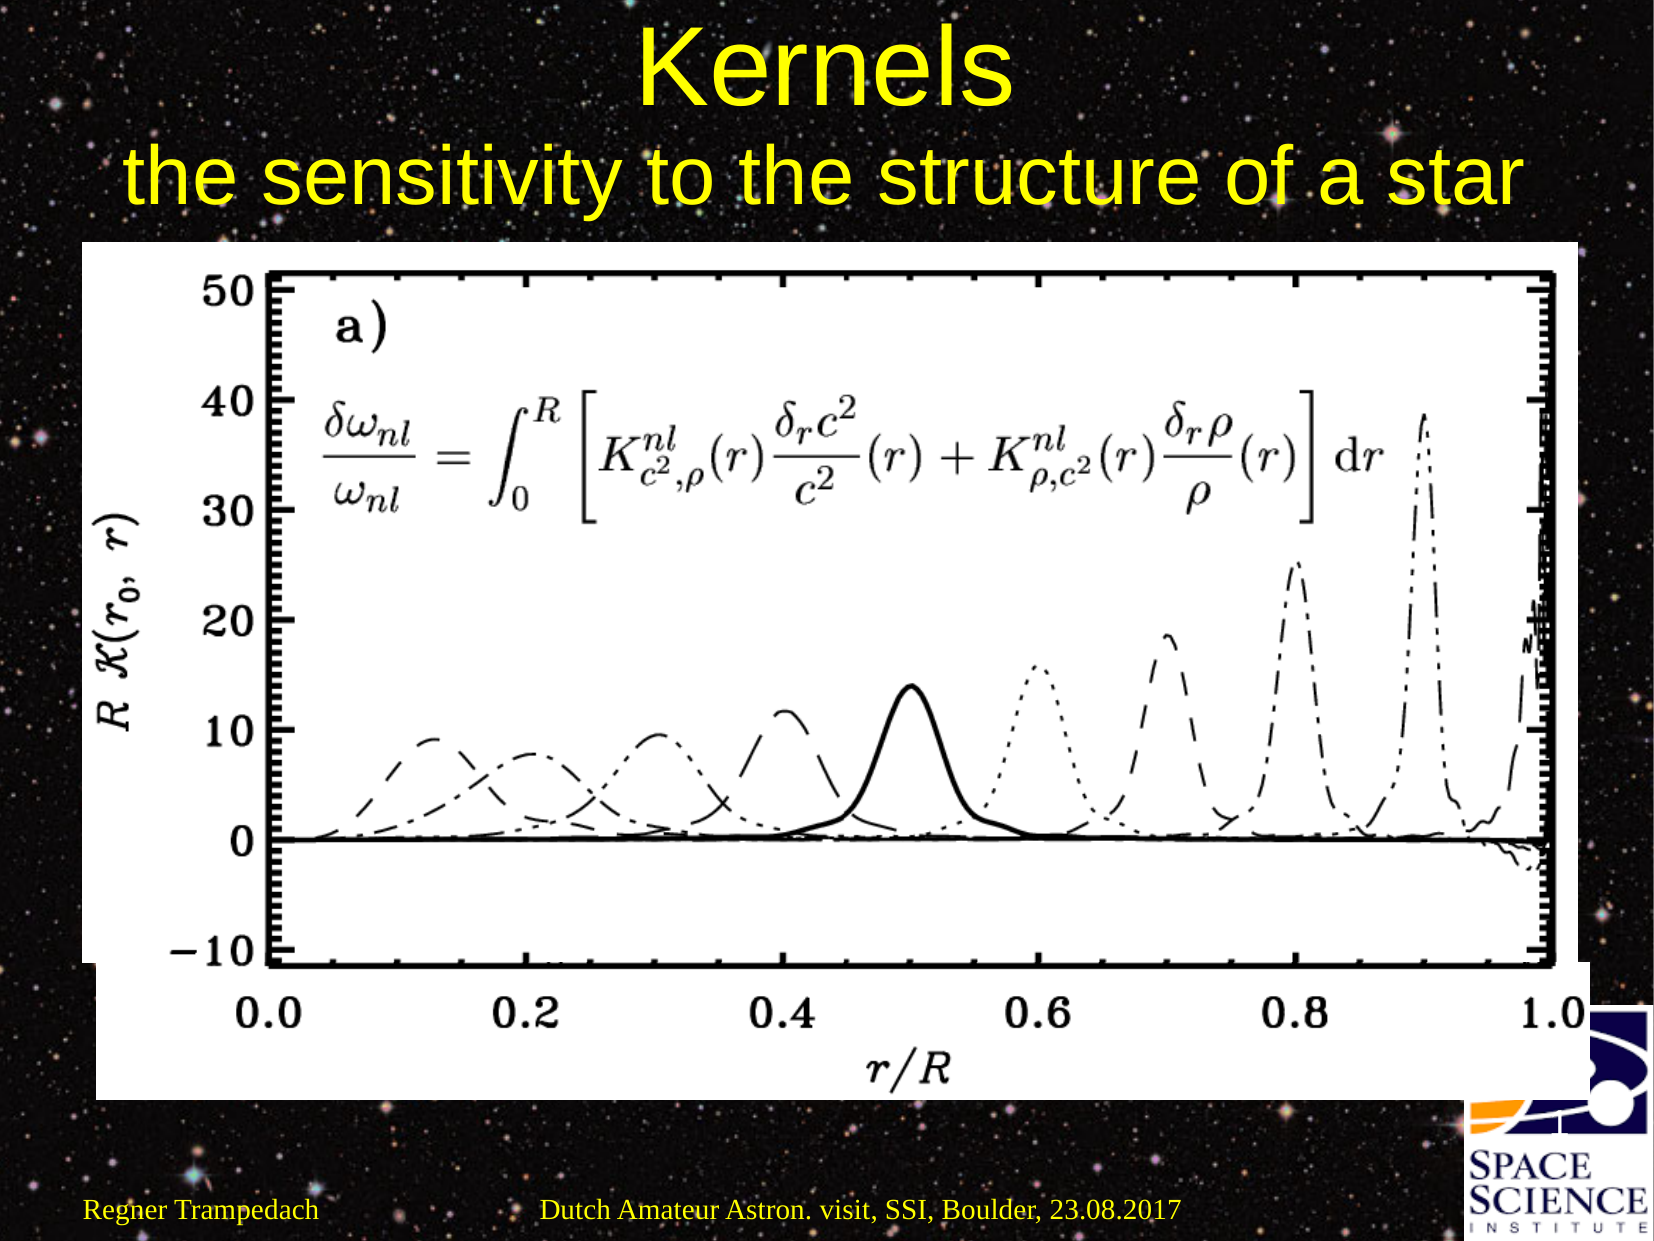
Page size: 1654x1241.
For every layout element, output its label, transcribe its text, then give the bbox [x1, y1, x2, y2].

picture [0, 0, 1654, 1241]
title Kernels the sensitivity to the structure of a star [30, 3, 1621, 222]
